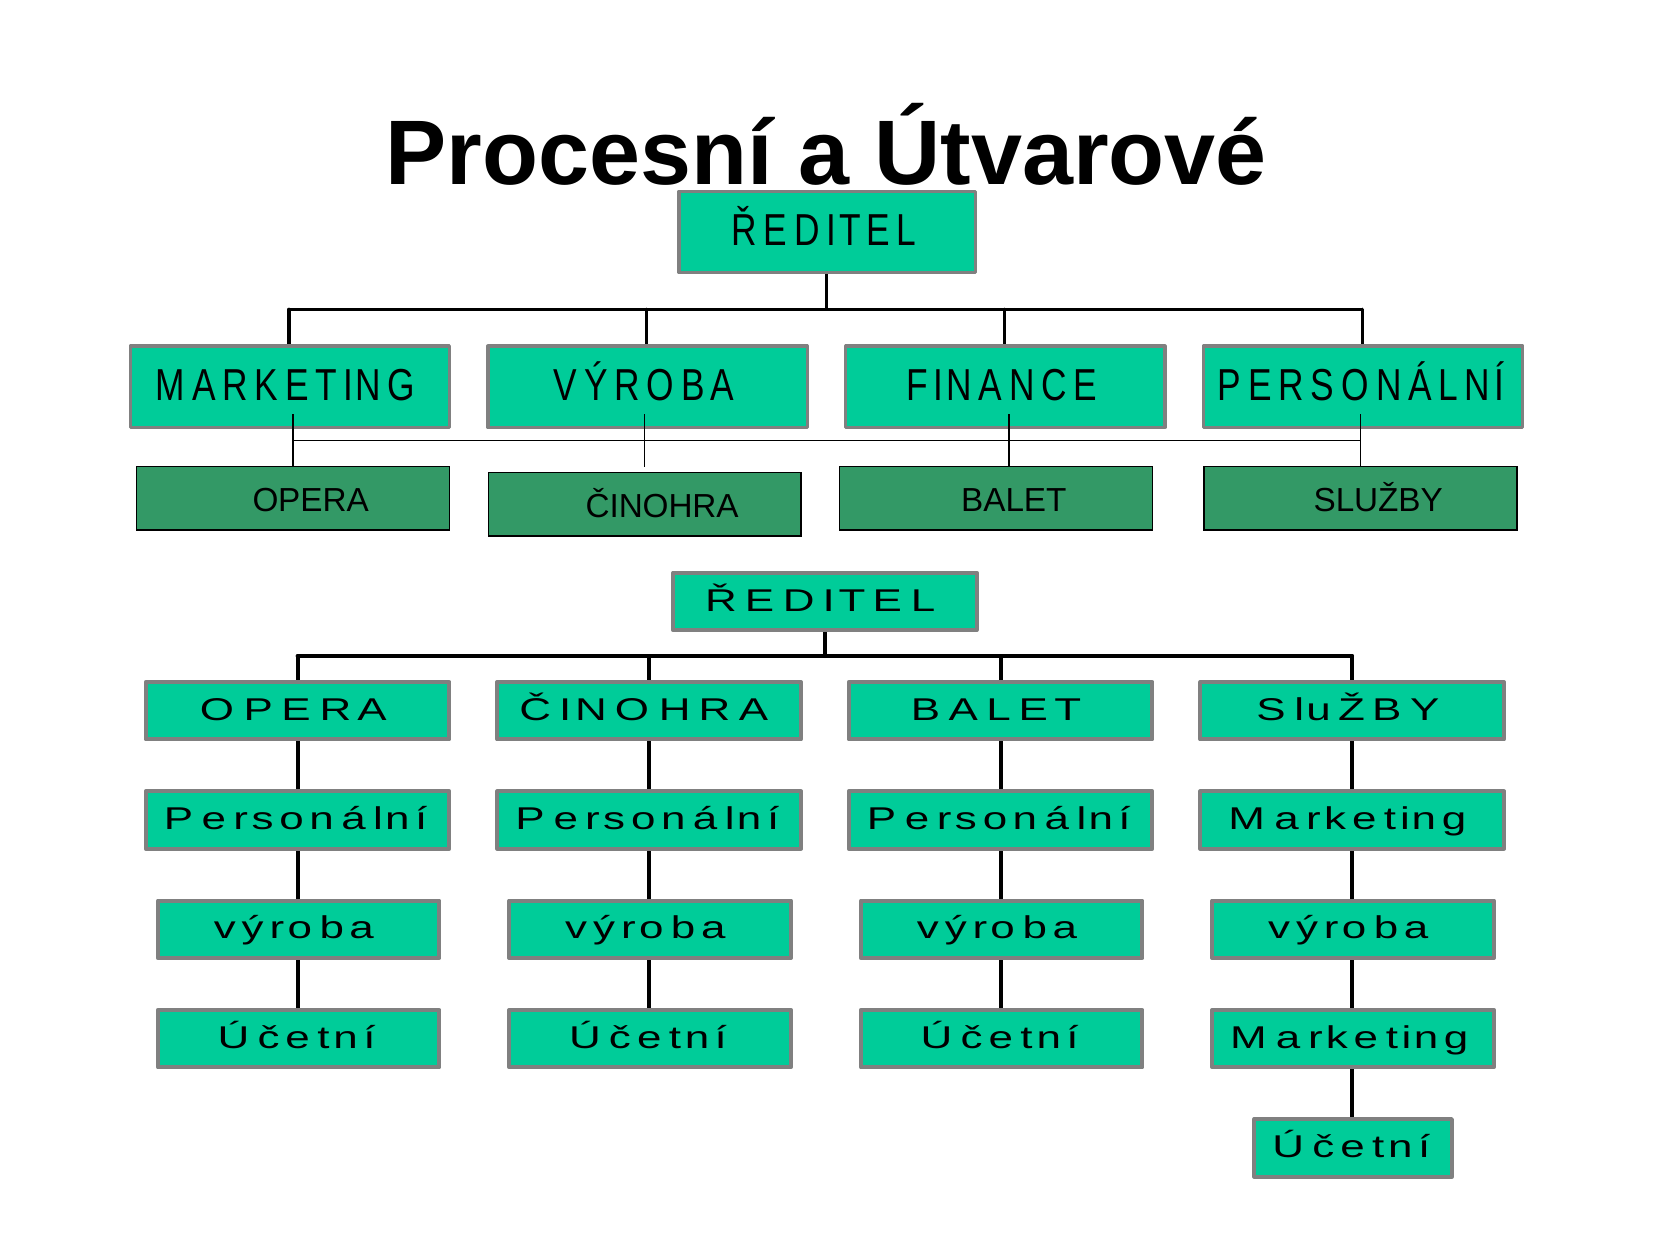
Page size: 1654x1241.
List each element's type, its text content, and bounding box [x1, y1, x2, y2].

chart [123, 184, 1530, 434]
text_box SLUŽBY [1204, 466, 1517, 531]
title Procesní a Útvarové [82, 49, 1571, 257]
chart [137, 568, 1512, 1182]
text_box BALET [839, 466, 1153, 531]
text_box OPERA [136, 466, 450, 531]
text_box ČINOHRA [488, 472, 801, 537]
